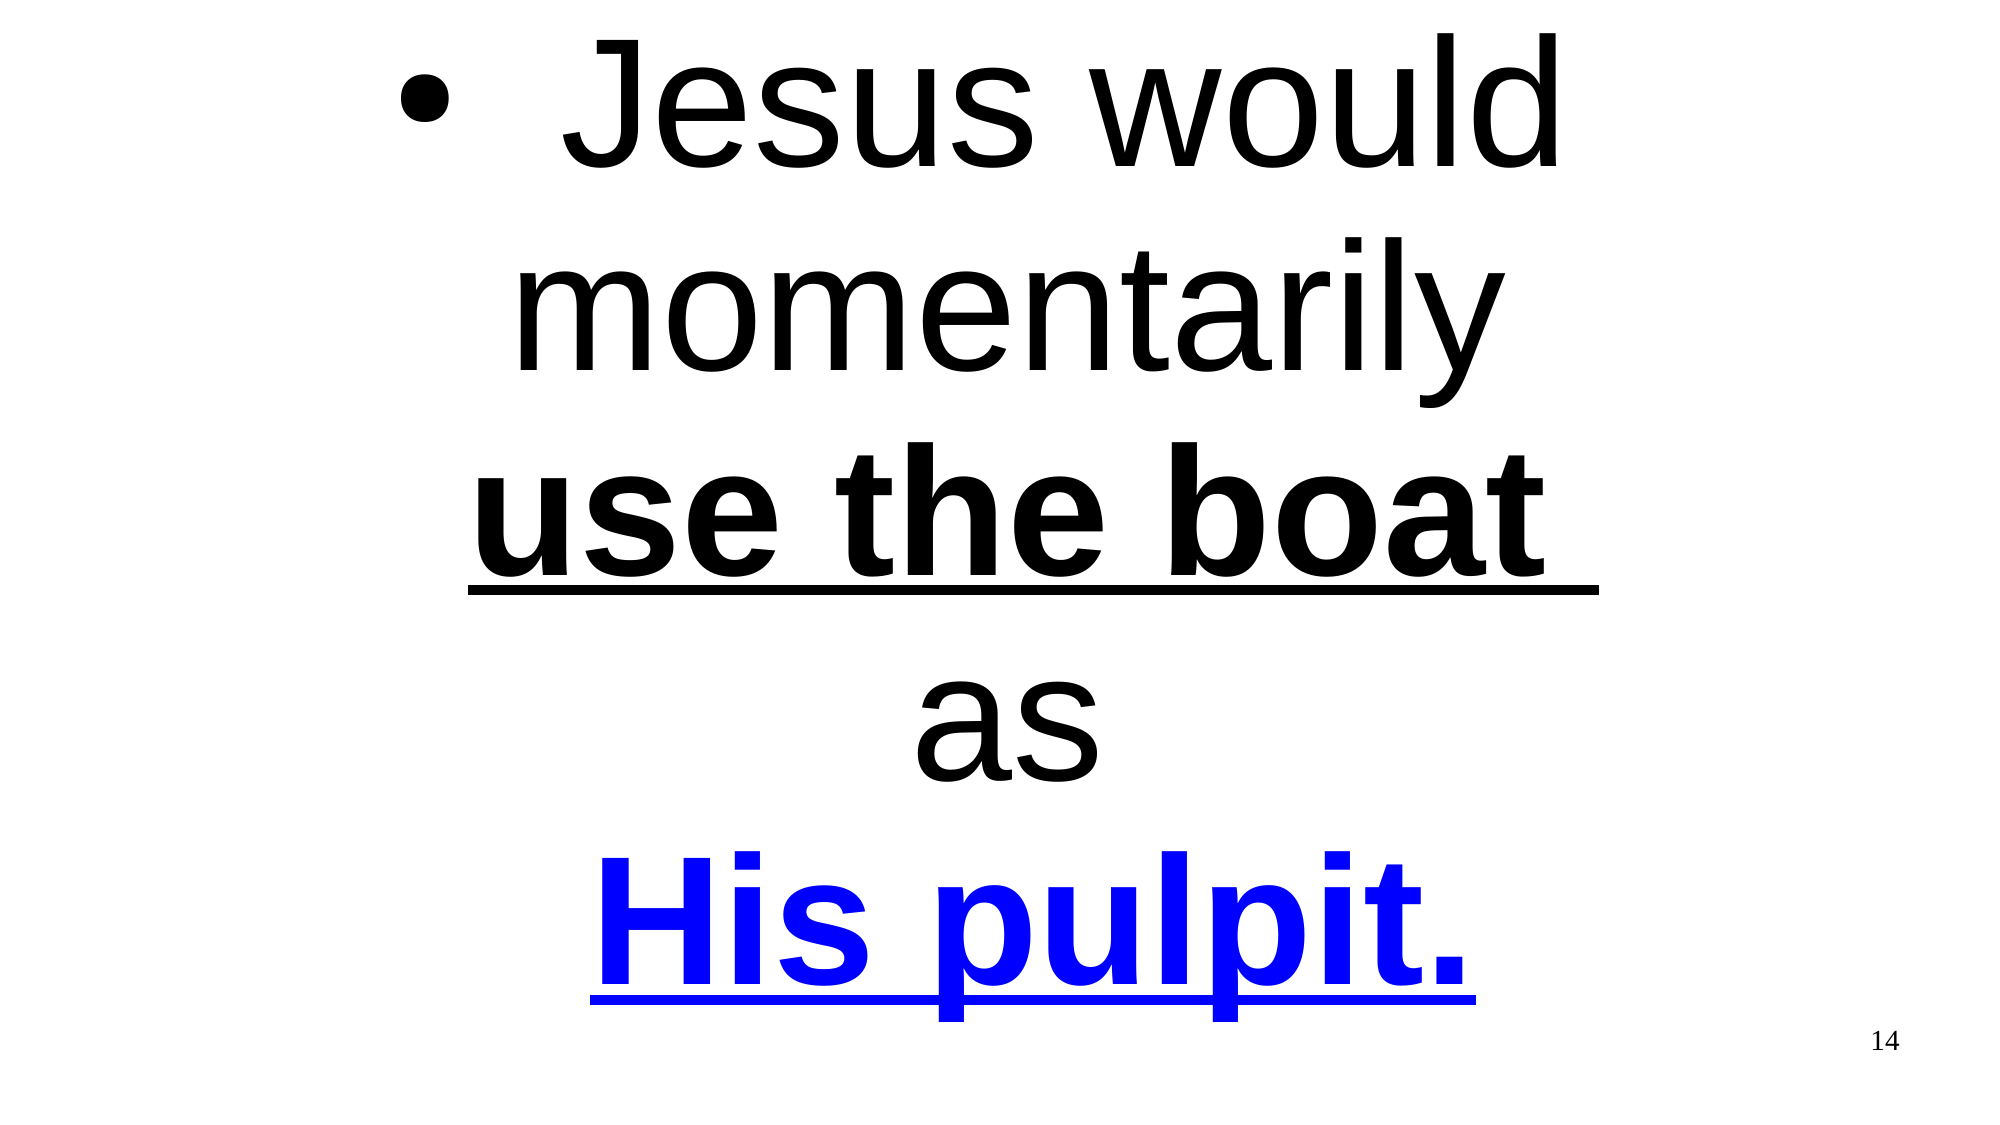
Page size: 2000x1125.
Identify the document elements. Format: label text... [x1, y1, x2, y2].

list Jesus would momentarily use the boat as His pulpit. [0, 0, 1996, 1123]
